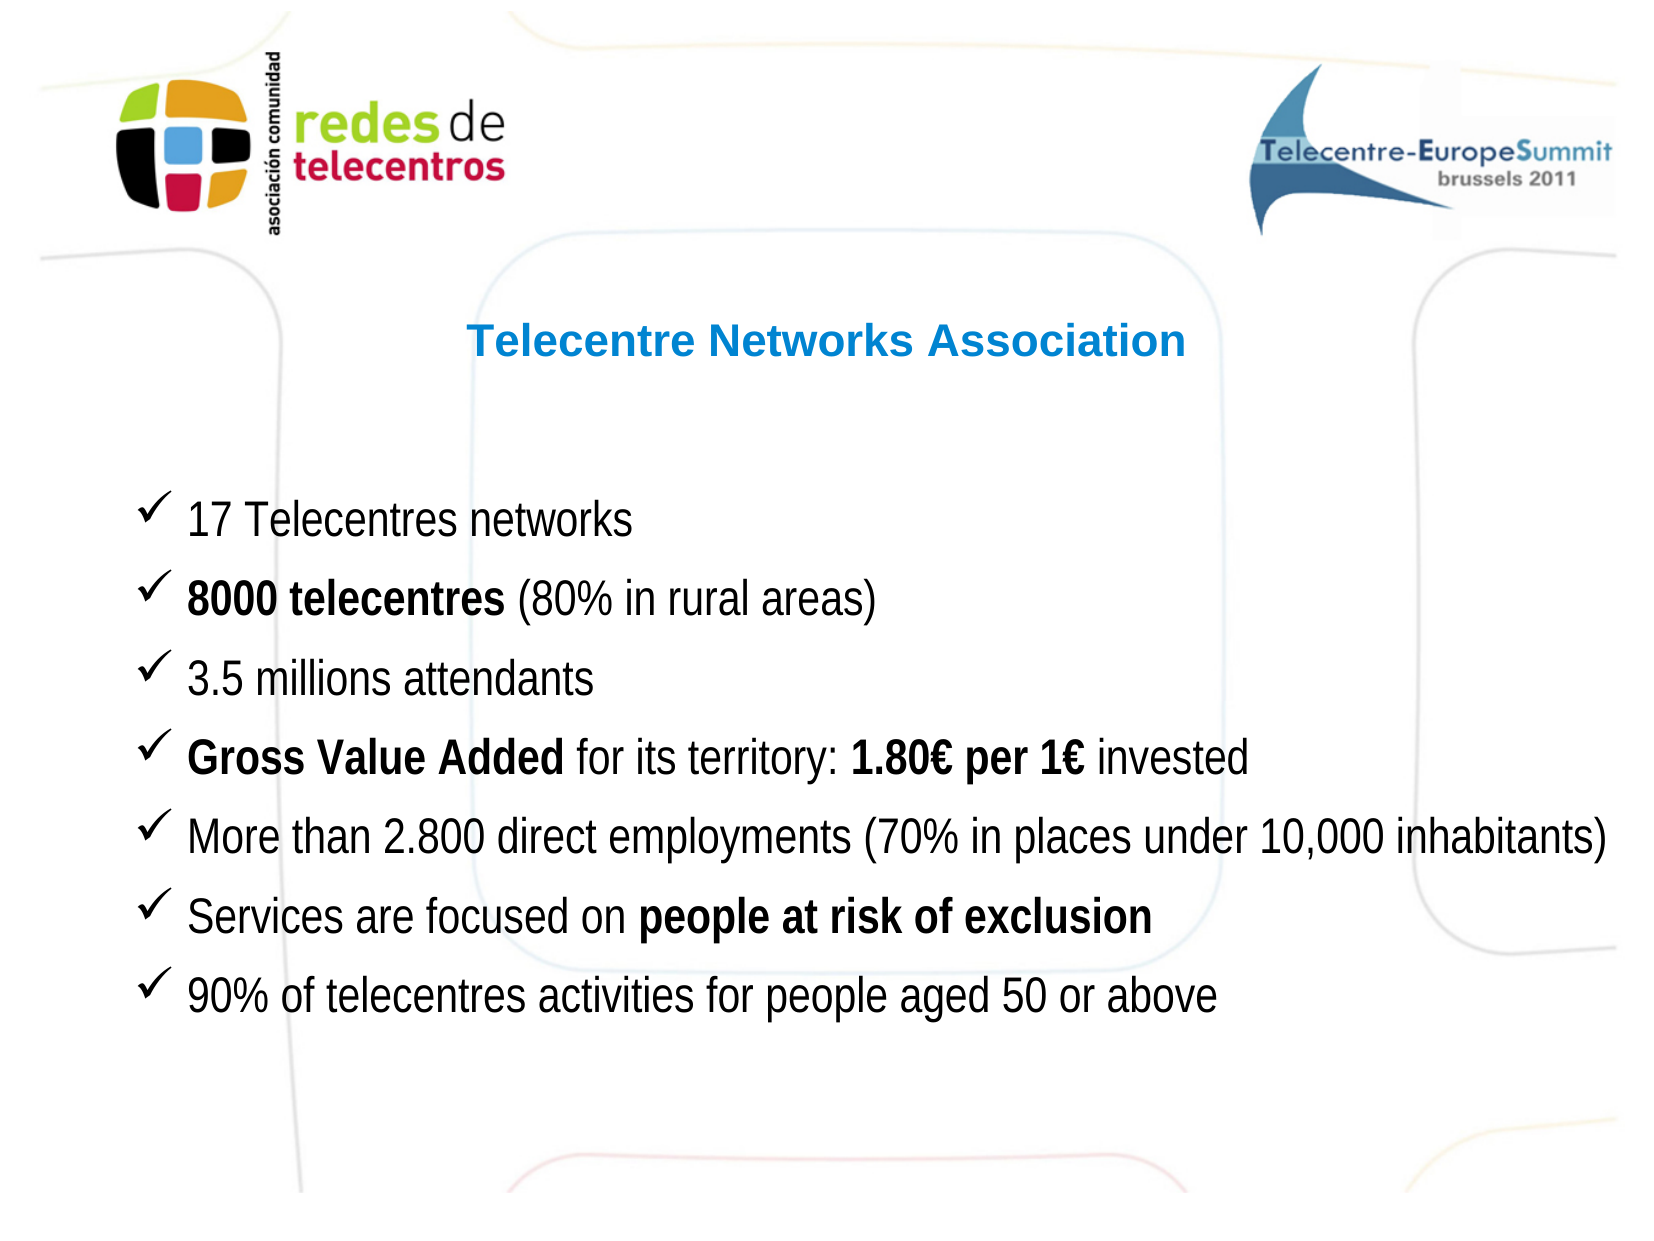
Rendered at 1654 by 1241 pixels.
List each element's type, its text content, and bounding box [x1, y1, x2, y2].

text_box 17 Telecentres networks 8000 telecentres (80% in rural areas) 3.5 millions attendants Gross Value Added for its territory: 1.80€ per 1€ invested More than 2.800 direct employments (70% in places under 10,000 inhabitants) Services are focused on people at risk of exclusion 90% of telecentres activities for people aged 50 or above [59, 236, 1625, 1217]
picture [29, 11, 1625, 1193]
